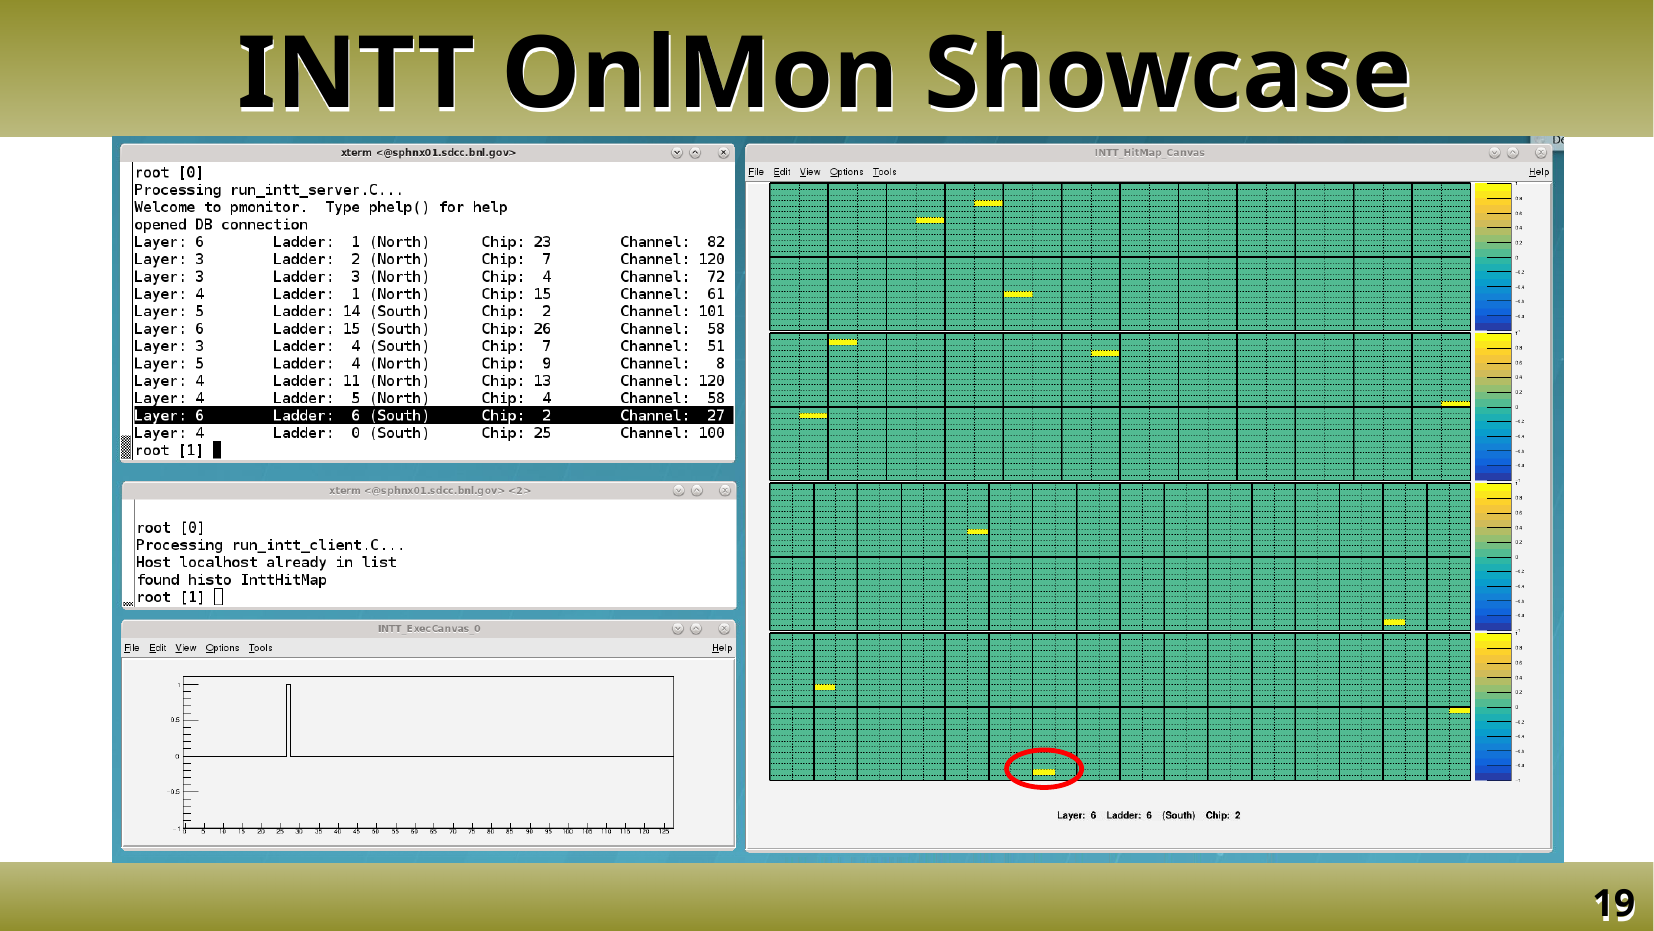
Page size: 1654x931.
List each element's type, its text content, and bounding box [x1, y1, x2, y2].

text_box 19 [825, 864, 1651, 931]
text_box INTT OnlMon Showcase [0, 0, 1651, 137]
picture [112, 136, 1564, 863]
text_box [0, 862, 1654, 931]
